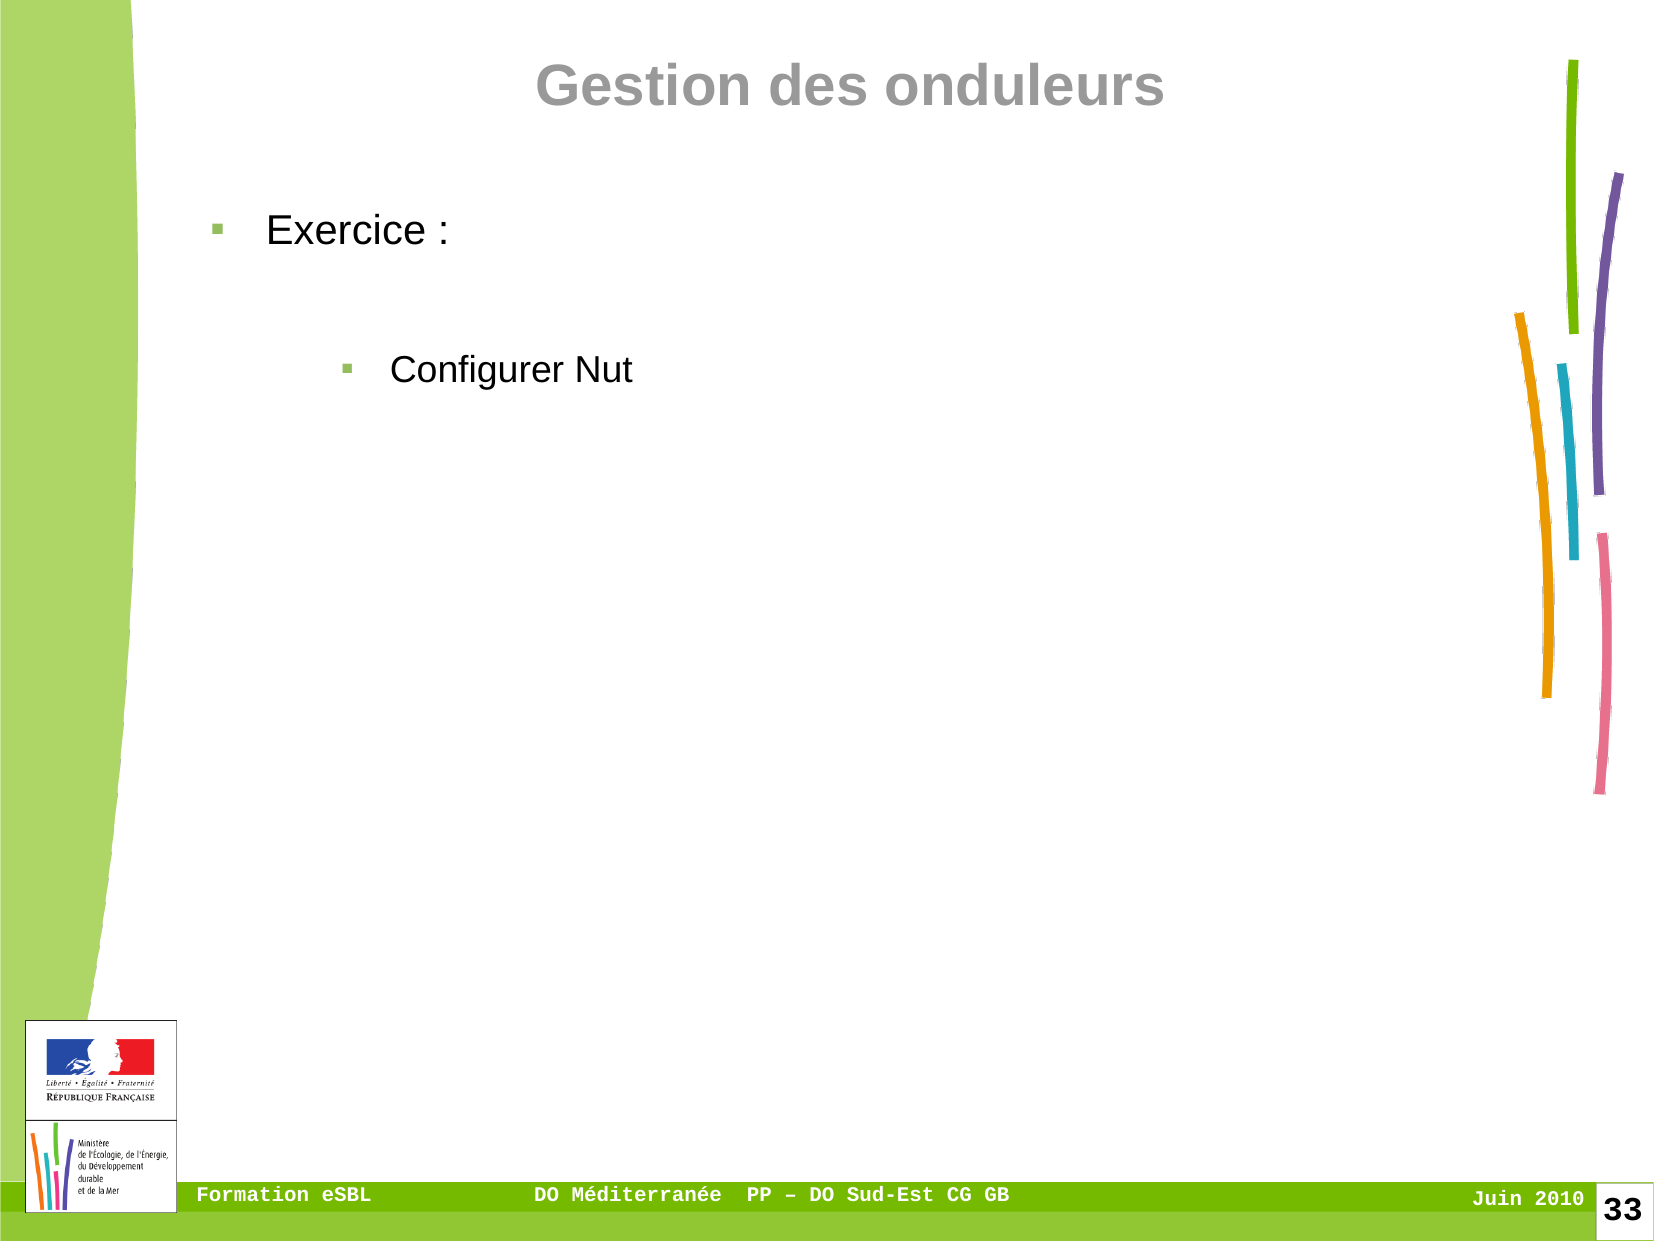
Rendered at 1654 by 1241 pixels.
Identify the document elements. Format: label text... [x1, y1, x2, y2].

picture [0, 0, 1654, 1241]
list Exercice : Configurer Nut [177, 206, 1506, 1137]
title Gestion des onduleurs [152, 36, 1566, 135]
